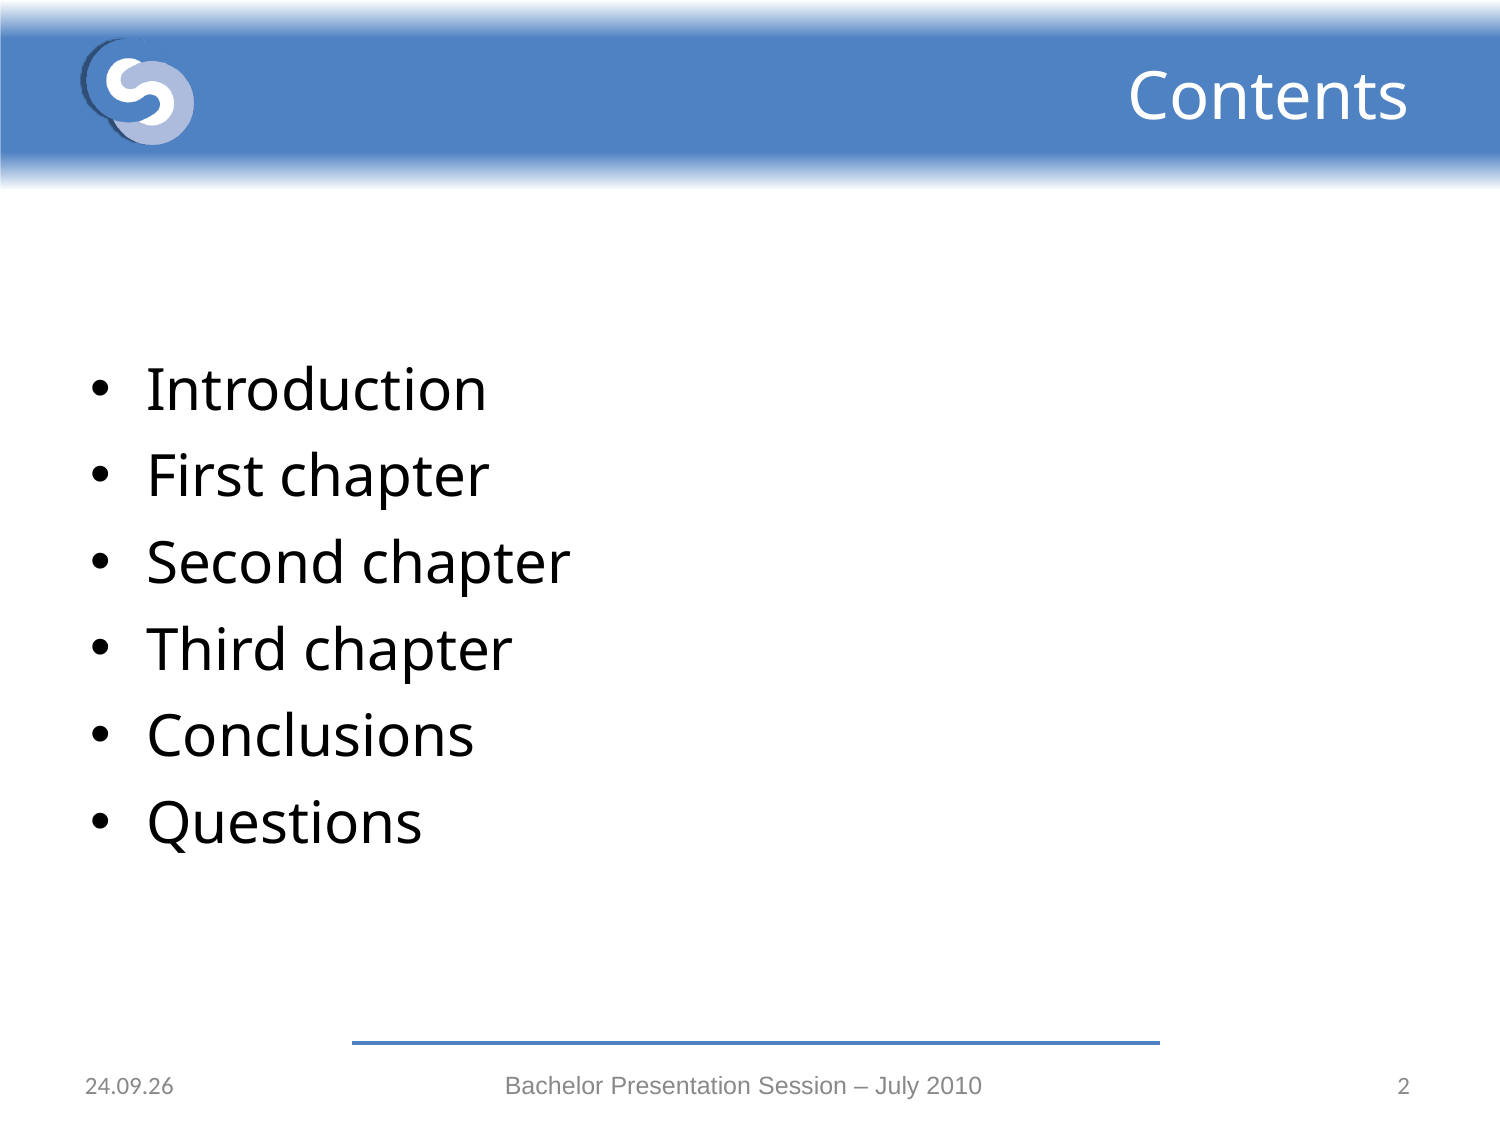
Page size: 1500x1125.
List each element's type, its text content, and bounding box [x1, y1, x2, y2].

list Introduction First chapter Second chapter Third chapter Conclusions Questions [75, 199, 1426, 1008]
text_box Bachelor Presentation Session – July 2010 [421, 1066, 1067, 1103]
text_box <number> [1277, 1066, 1426, 1103]
picture [0, 0, 1500, 189]
title Contents [199, 21, 1425, 165]
text_box 09.07.10 [70, 1066, 257, 1103]
